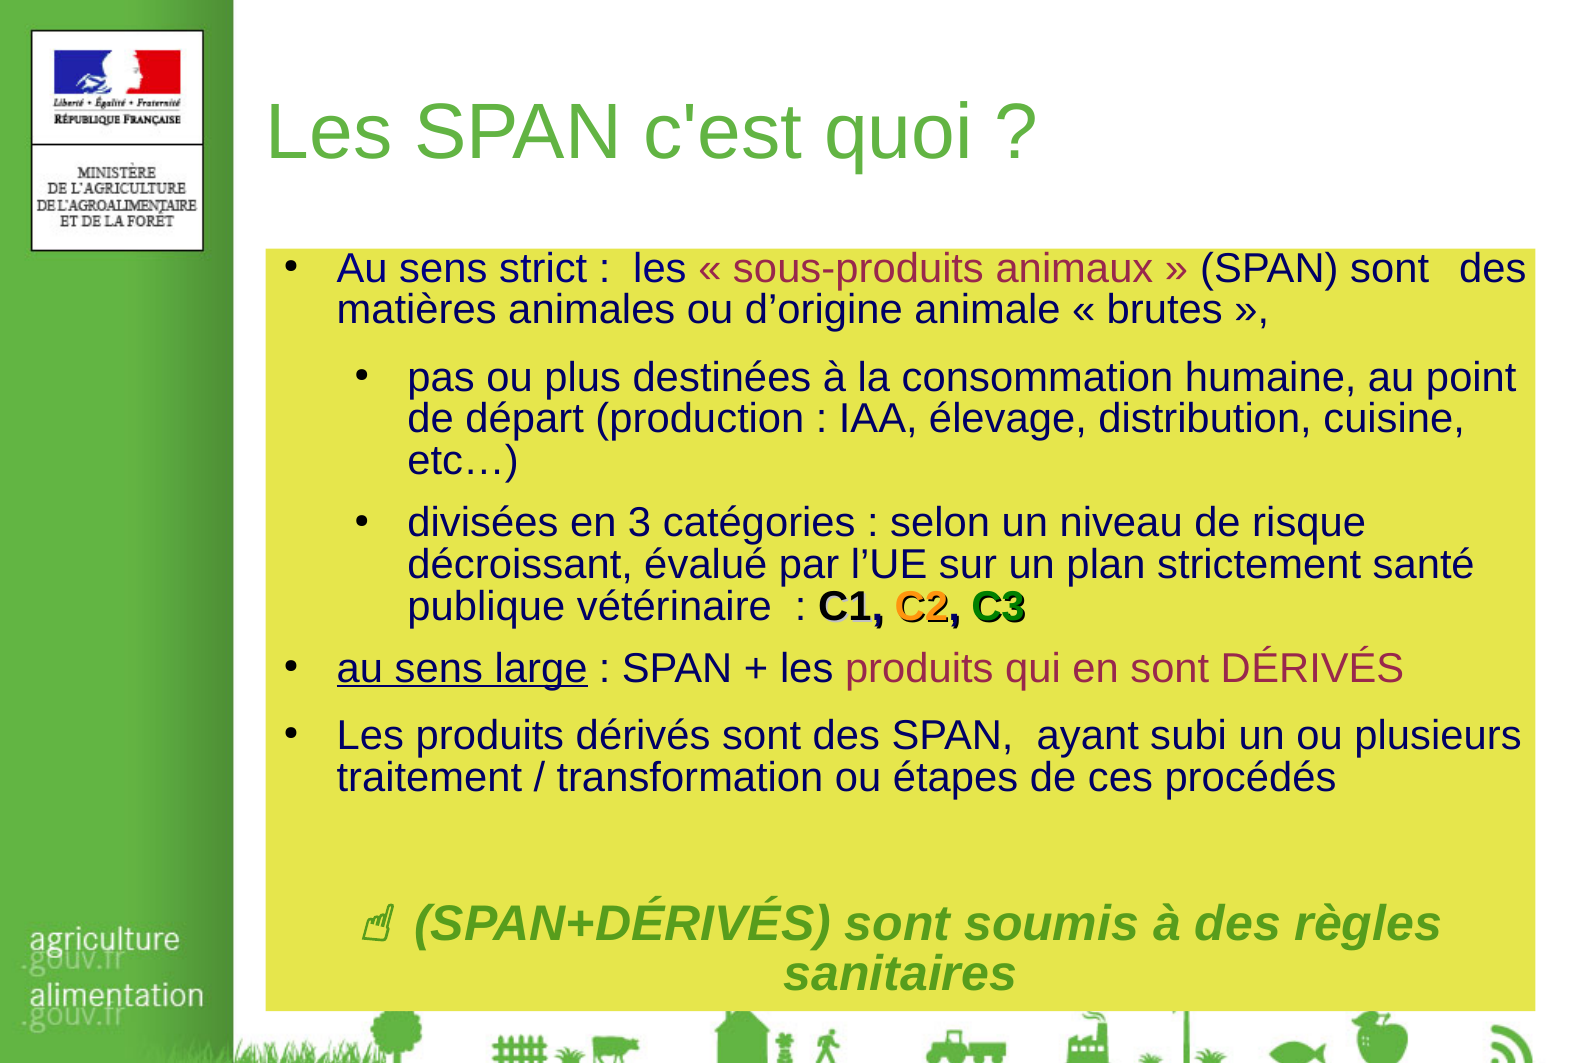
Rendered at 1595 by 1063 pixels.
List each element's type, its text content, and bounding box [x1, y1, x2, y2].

list Au sens strict : les « sous-produits animaux » (SPAN) sont des matières animales ou d’origine animale « brutes », pas ou plus destinées à la consommation humaine, au point de départ (production : IAA, élevage, distribution, cuisine, etc…) divisées en 3 catégories : selon un niveau de risque décroissant, évalué par l’UE sur un plan strictement santé publique vétérinaire : C1, C2, C3 au sens large : SPAN + les produits qui en sont DÉRIVÉS Les produits dérivés sont des SPAN, ayant subi un ou plusieurs traitement / transformation ou étapes de ces procédés  (SPAN+DÉRIVÉS) sont soumis à des règles sanitaires [265, 248, 1536, 1012]
title Les SPAN c'est quoi ? [265, 42, 1536, 220]
picture [0, 0, 1595, 1063]
